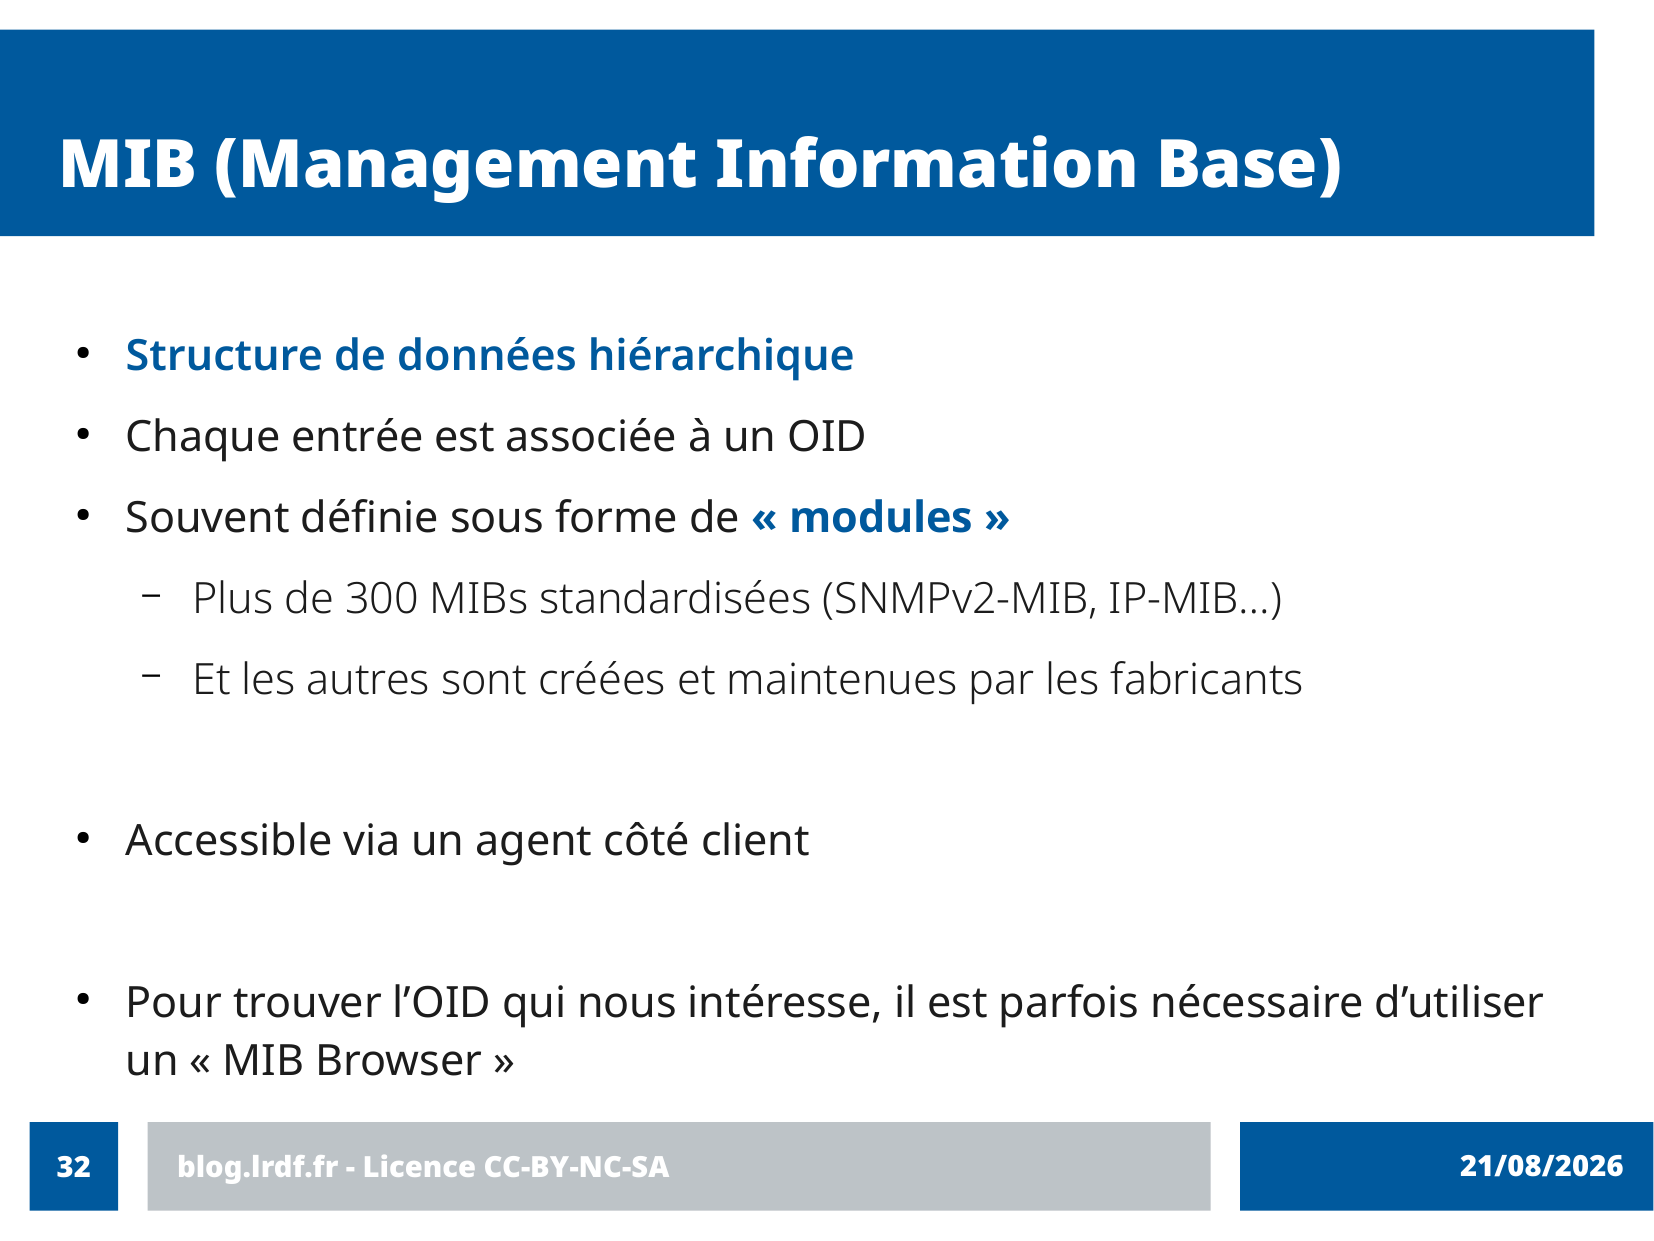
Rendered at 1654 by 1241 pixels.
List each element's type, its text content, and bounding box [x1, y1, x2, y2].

title MIB (Management Information Base) [59, 59, 1595, 207]
list Structure de données hiérarchique Chaque entrée est associée à un OID Souvent définie sous forme de « modules » Plus de 300 MIBs standardisées (SNMPv2-MIB, IP-MIB…) Et les autres sont créées et maintenues par les fabricants Accessible via un agent côté client Pour trouver l’OID qui nous intéresse, il est parfois nécessaire d’utiliser un « MIB Browser » [59, 324, 1565, 1093]
